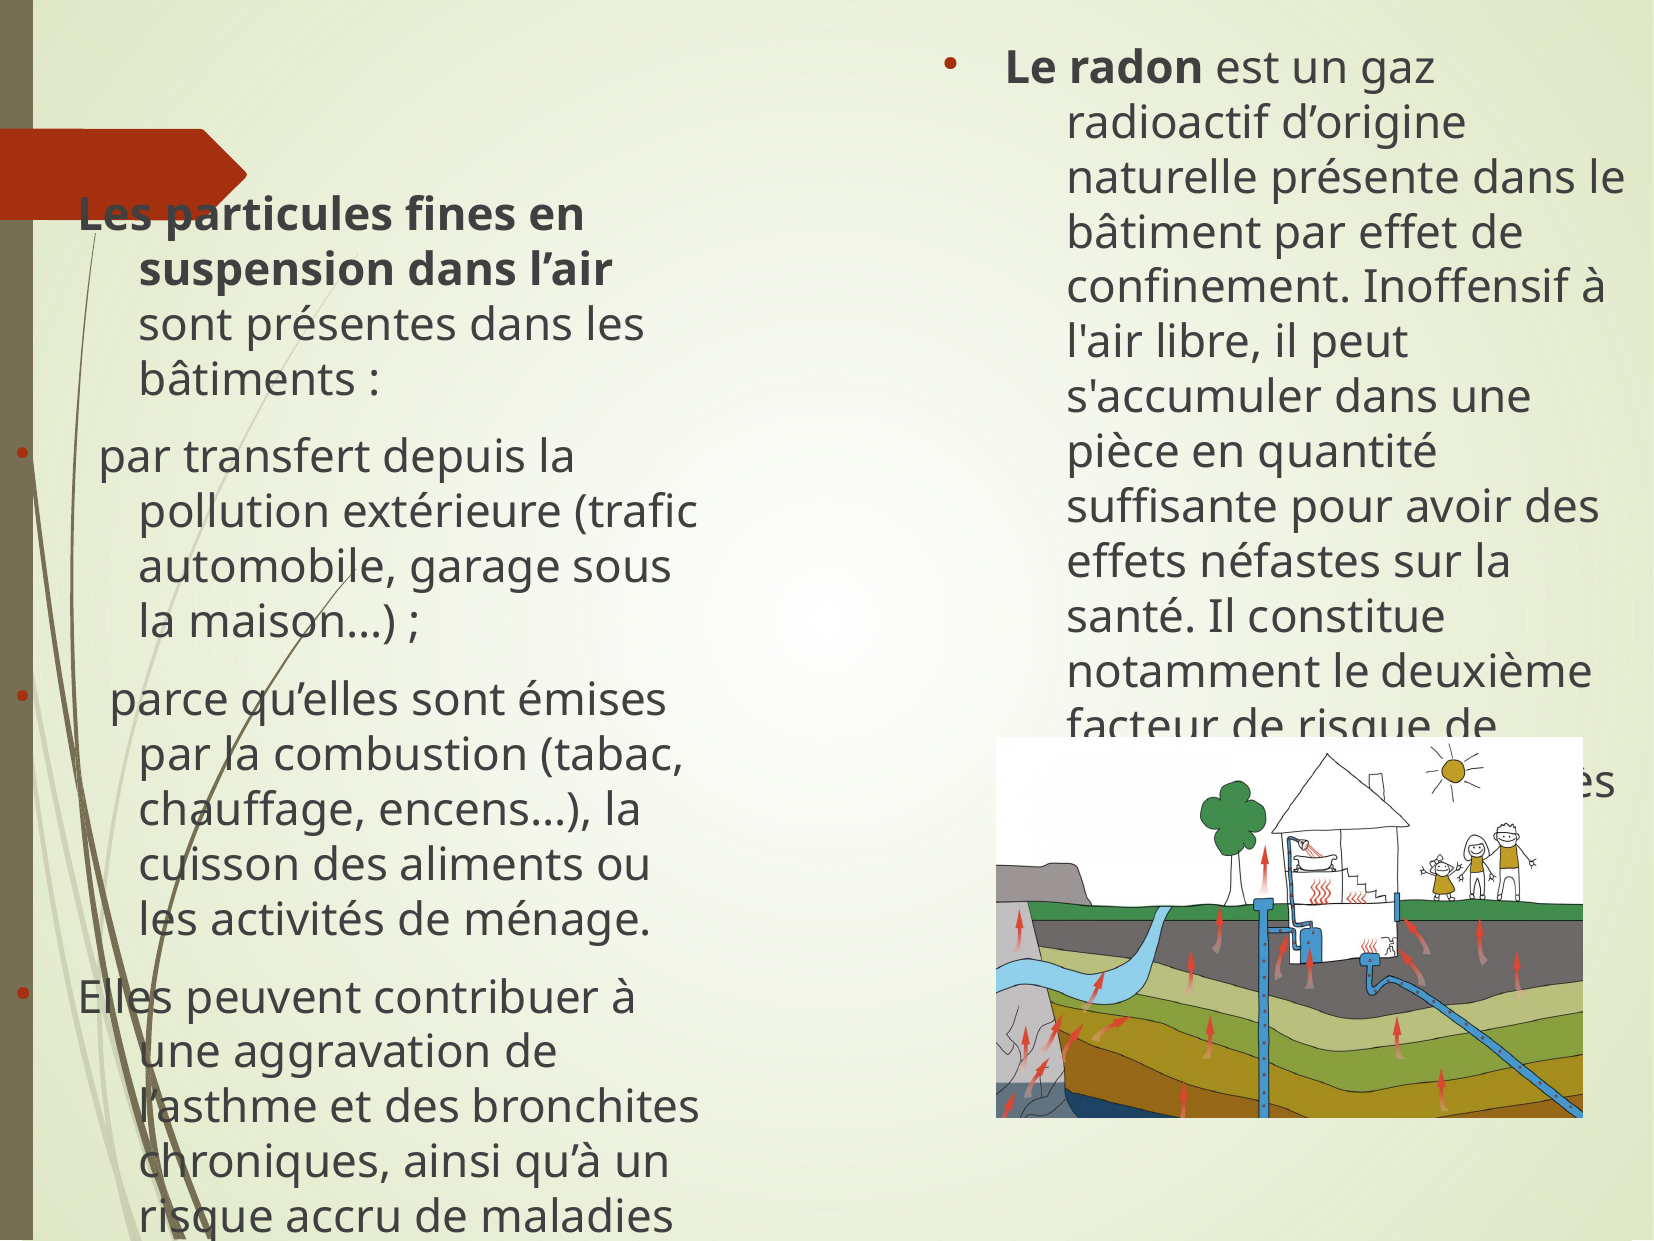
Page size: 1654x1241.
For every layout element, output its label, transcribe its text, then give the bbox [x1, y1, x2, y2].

list Le radon est un gaz radioactif d’origine naturelle présente dans le bâtiment par effet de confinement. Inoffensif à l'air libre, il peut s'accumuler dans une pièce en quantité suffisante pour avoir des effets néfastes sur la santé. Il constitue notamment le deuxième facteur de risque de cancer du poumon, après le tabac. [927, 30, 1654, 1109]
picture [996, 737, 1583, 1118]
list Les particules fines en suspension dans l’air sont présentes dans les bâtiments : par transfert depuis la pollution extérieure (trafic automobile, garage sous la maison…) ; parce qu’elles sont émises par la combustion (tabac, chauffage, encens…), la cuisson des aliments ou les activités de ménage. Elles peuvent contribuer à une aggravation de l’asthme et des bronchites chroniques, ainsi qu’à un risque accru de maladies cardiovasculaires ou de cancer du poumon. [0, 177, 727, 1241]
